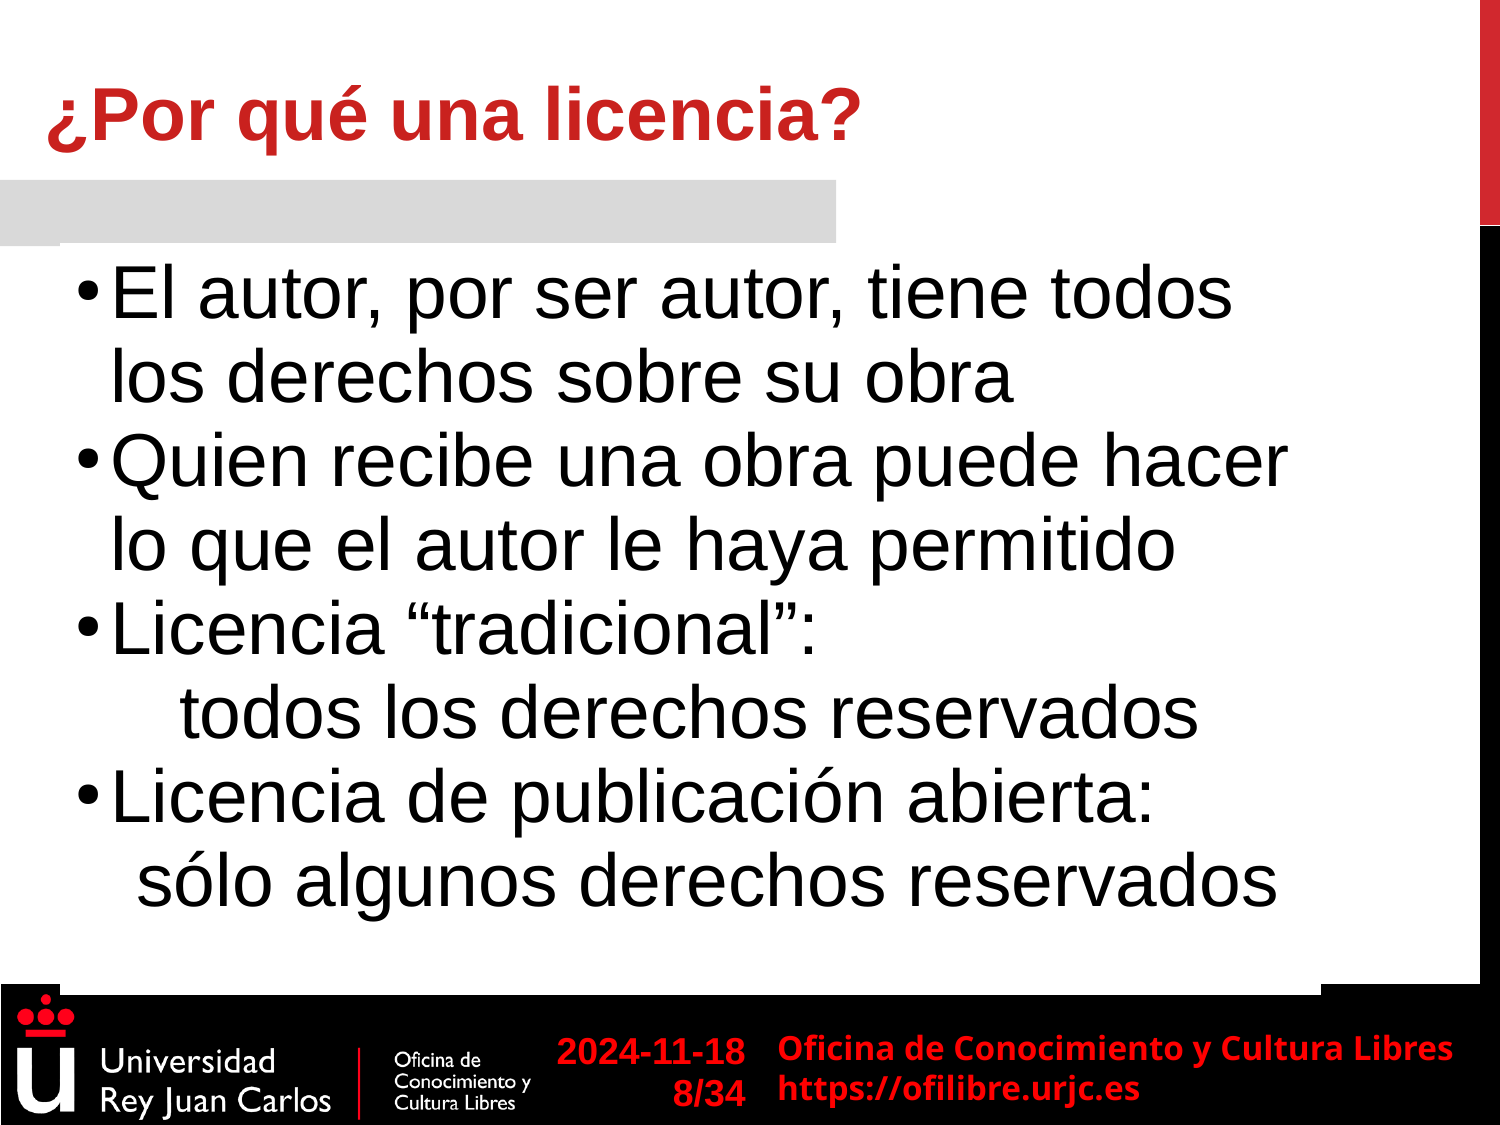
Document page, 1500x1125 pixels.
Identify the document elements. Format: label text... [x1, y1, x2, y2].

text_box ¿Por qué una licencia? [30, 64, 1306, 248]
text_box El autor, por ser autor, tiene todos los derechos sobre su obra Quien recibe una obra puede hacer lo que el autor le haya permitido Licencia “tradicional”: todos los derechos reservados Licencia de publicación abierta: sólo algunos derechos reservados [60, 243, 1321, 995]
picture [17, 994, 531, 1120]
title [75, 7, 1425, 196]
